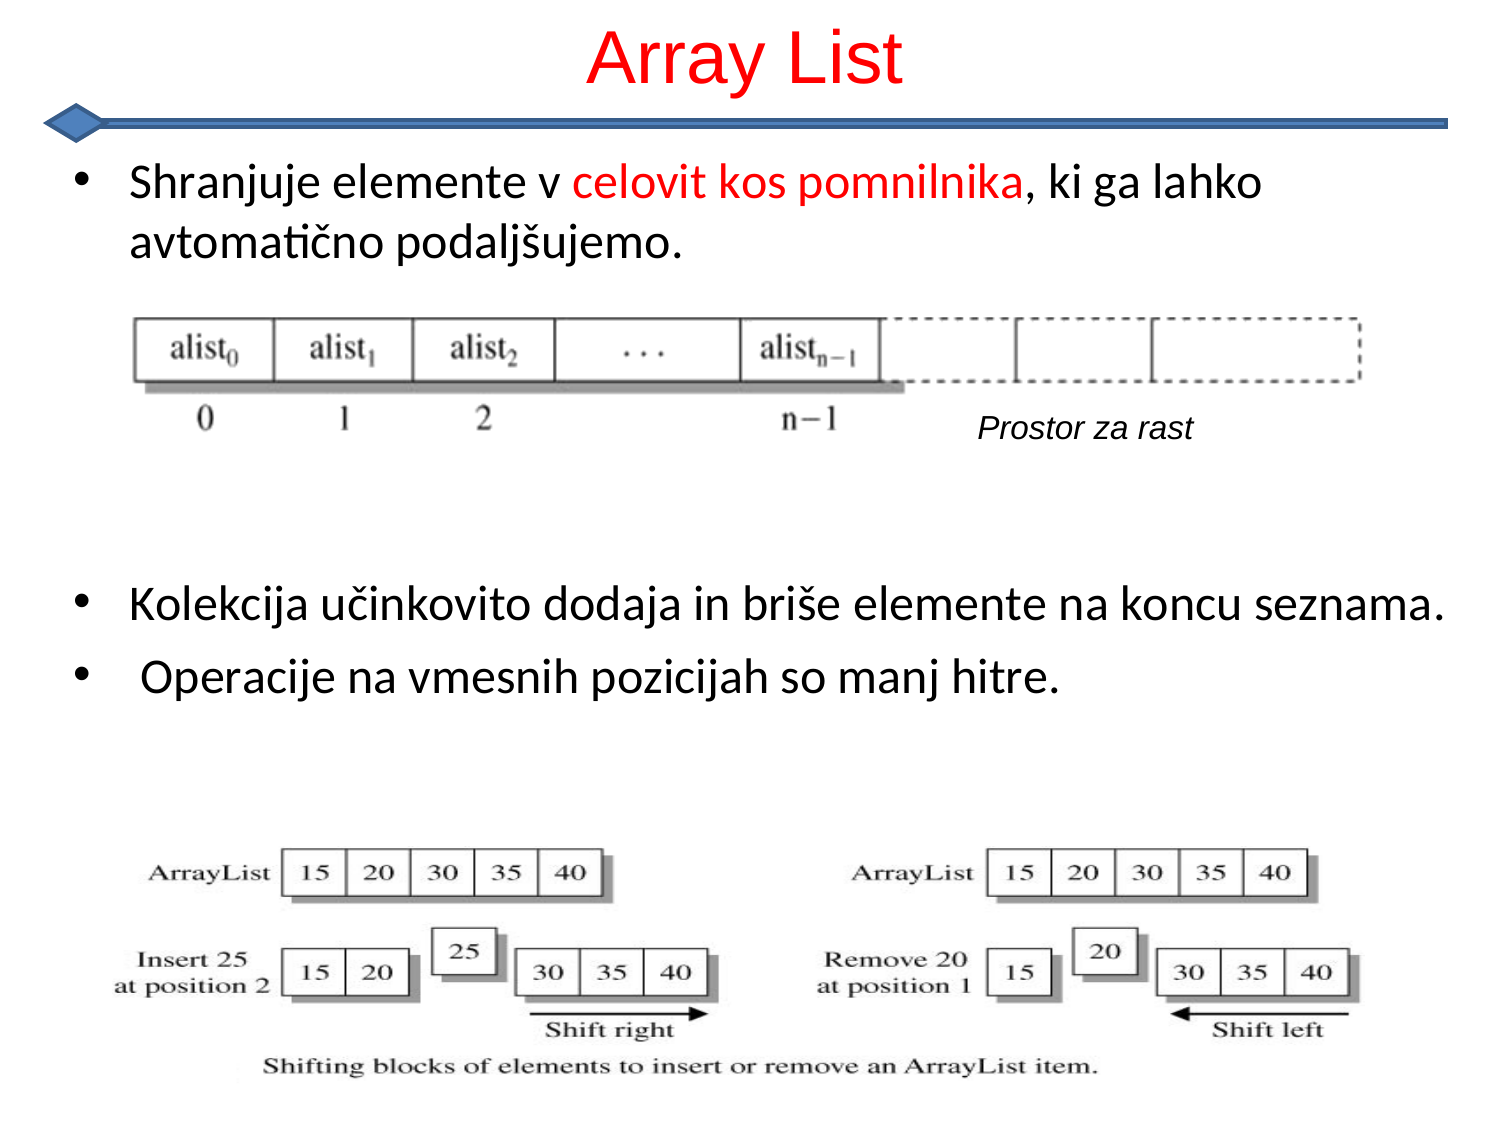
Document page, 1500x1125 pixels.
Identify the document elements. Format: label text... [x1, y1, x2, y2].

title Array List [70, 0, 1421, 108]
picture [112, 1038, 1365, 1089]
text_box Shranjuje elemente v celovit kos pomnilnika, ki ga lahko avtomatično podaljšujemo. Kolekcija učinkovito dodaja in briše elemente na koncu seznama. Operacije na vmesnih pozicijah so manj hitre. [58, 140, 1465, 1038]
